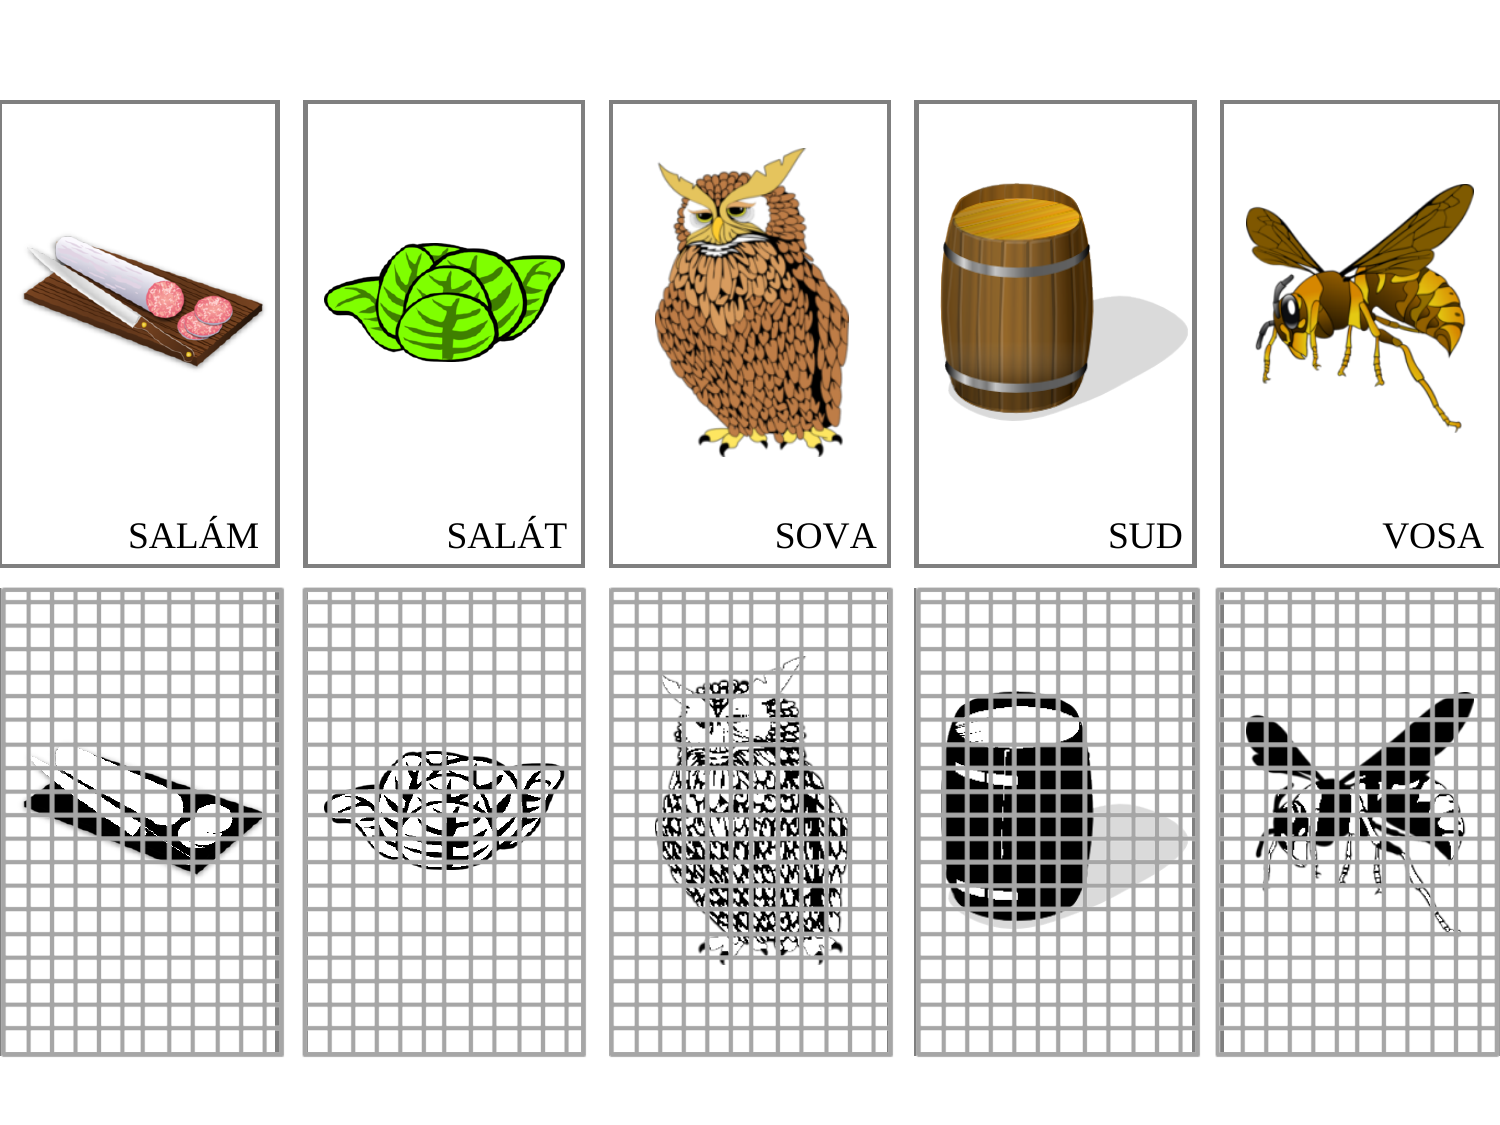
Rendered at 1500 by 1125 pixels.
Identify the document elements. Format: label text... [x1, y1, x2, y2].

text_box SALÁM [113, 503, 275, 564]
picture [655, 148, 849, 457]
text_box SALÁT [431, 503, 583, 564]
picture [301, 586, 588, 1059]
text_box VOSA [1367, 503, 1499, 564]
picture [1246, 184, 1474, 433]
text_box [1222, 101, 1500, 567]
picture [939, 113, 1188, 421]
picture [608, 586, 895, 1059]
text_box [611, 101, 889, 567]
picture [0, 586, 286, 1059]
picture [1214, 586, 1500, 1059]
text_box [305, 101, 584, 567]
text_box SUD [1093, 503, 1198, 564]
picture [915, 586, 1202, 1059]
text_box SOVA [760, 503, 892, 564]
picture [324, 243, 565, 362]
picture [17, 231, 269, 374]
text_box [916, 101, 1195, 567]
text_box [0, 101, 278, 567]
